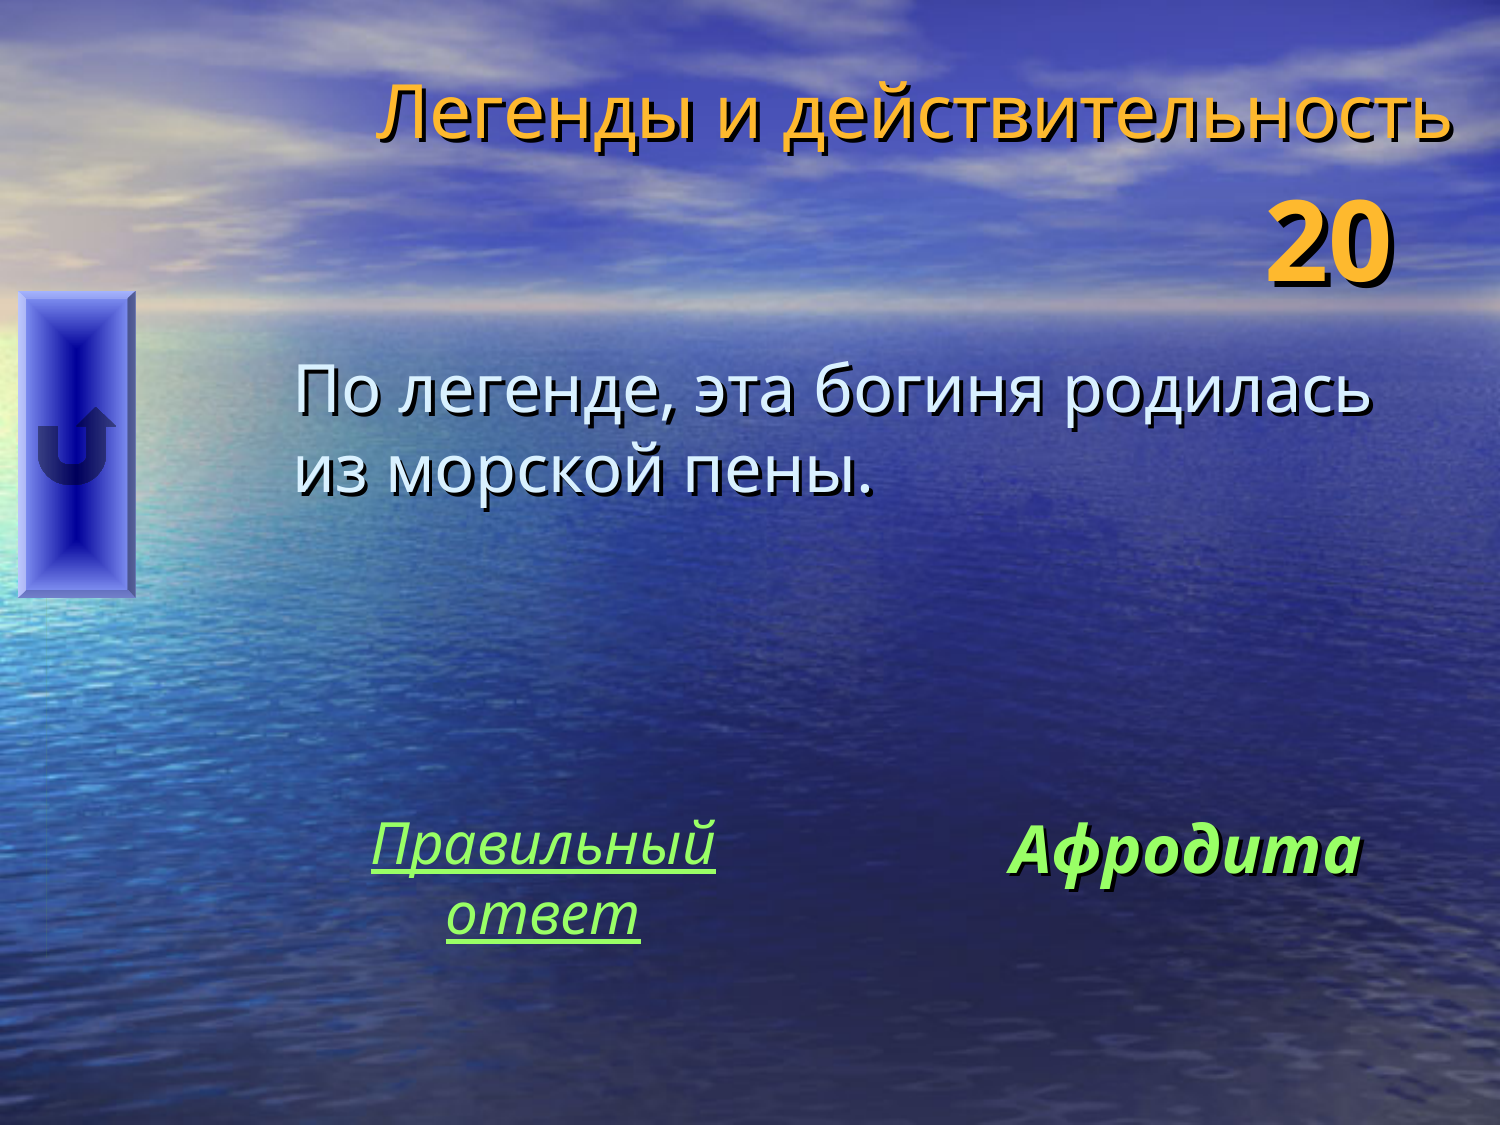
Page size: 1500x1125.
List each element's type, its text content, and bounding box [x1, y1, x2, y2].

picture [0, 0, 1500, 1125]
text_box [19, 290, 136, 598]
subtitle По легенде, эта богиня родилась из морской пены. [277, 338, 1447, 788]
text_box Правильный ответ [253, 798, 833, 882]
text_box Афродита [253, 798, 1412, 1094]
text_box 60 [17, 290, 26, 598]
text_box 20 [1234, 160, 1424, 291]
title Легенды и действительность [348, 0, 1483, 161]
